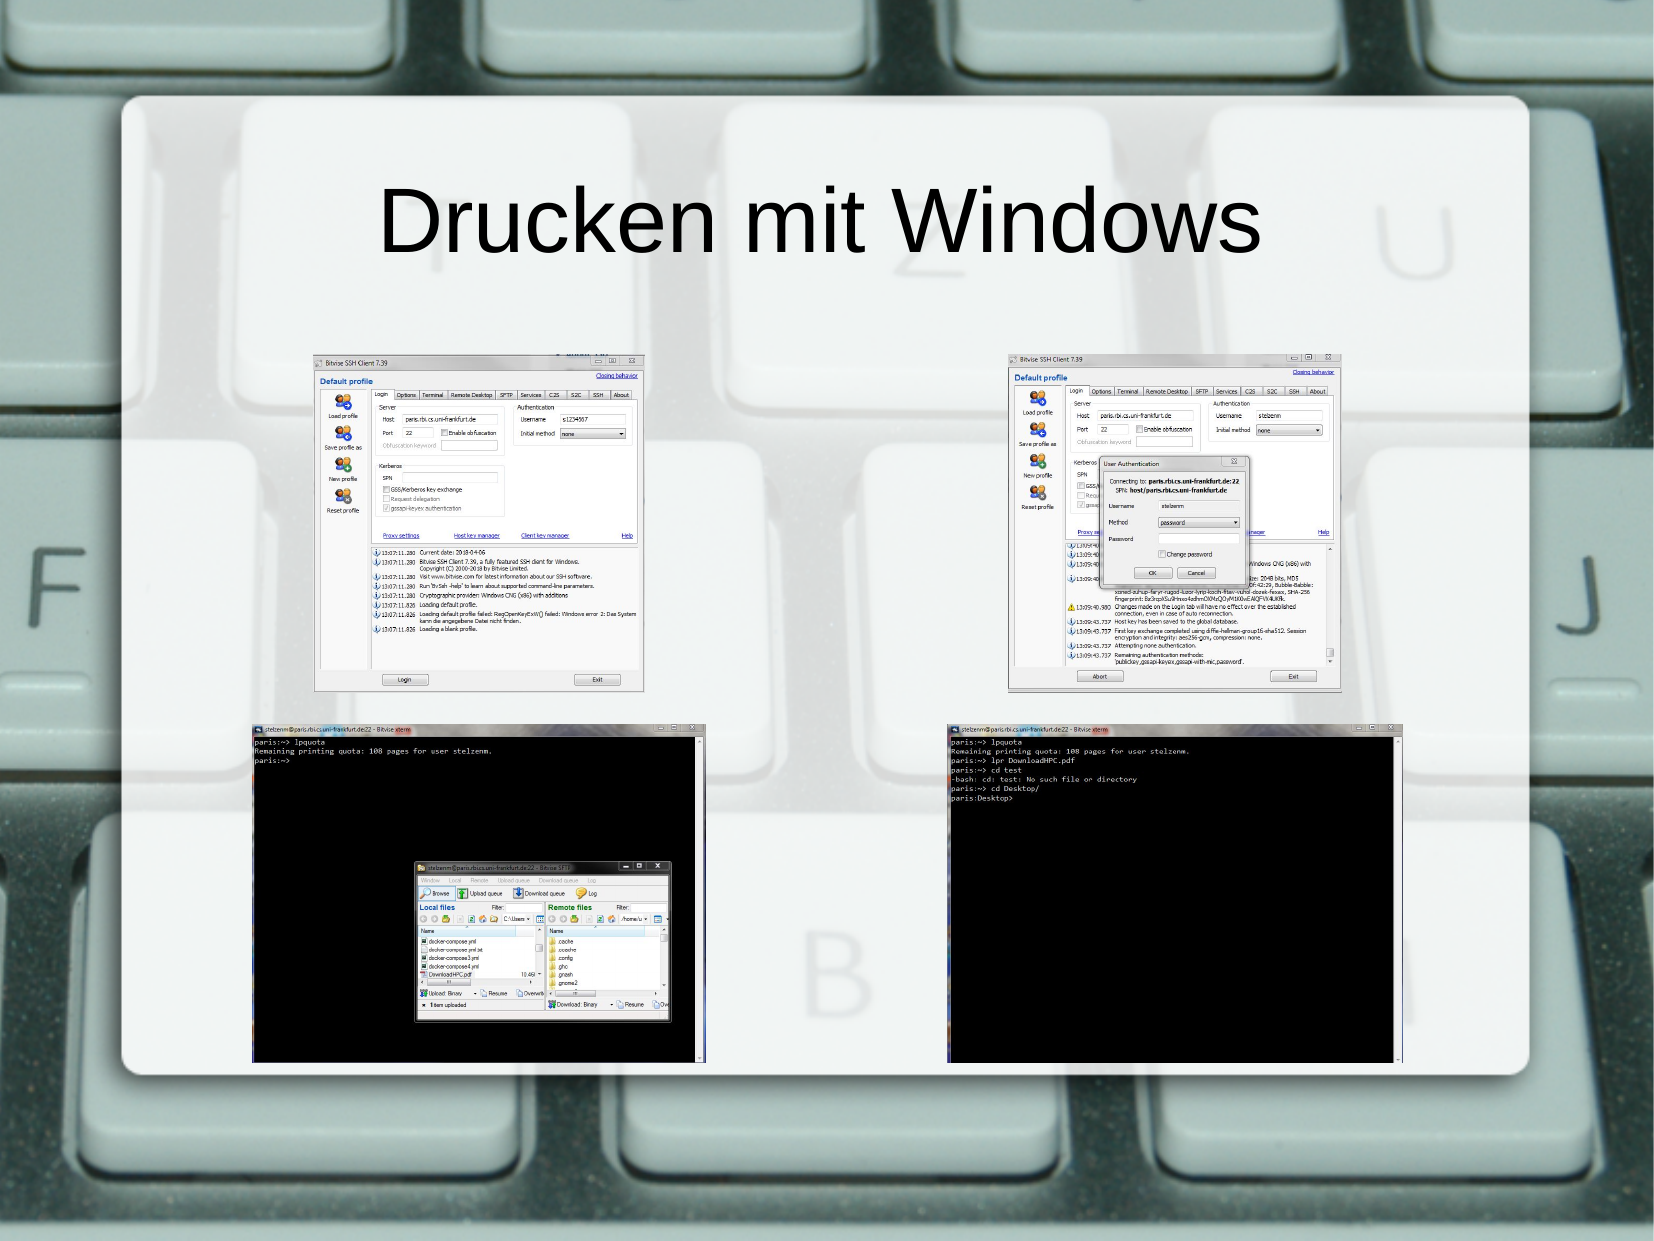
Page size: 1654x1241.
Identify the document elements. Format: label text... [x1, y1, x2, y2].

title Drucken mit Windows [135, 117, 1506, 325]
picture [0, 0, 1654, 1241]
